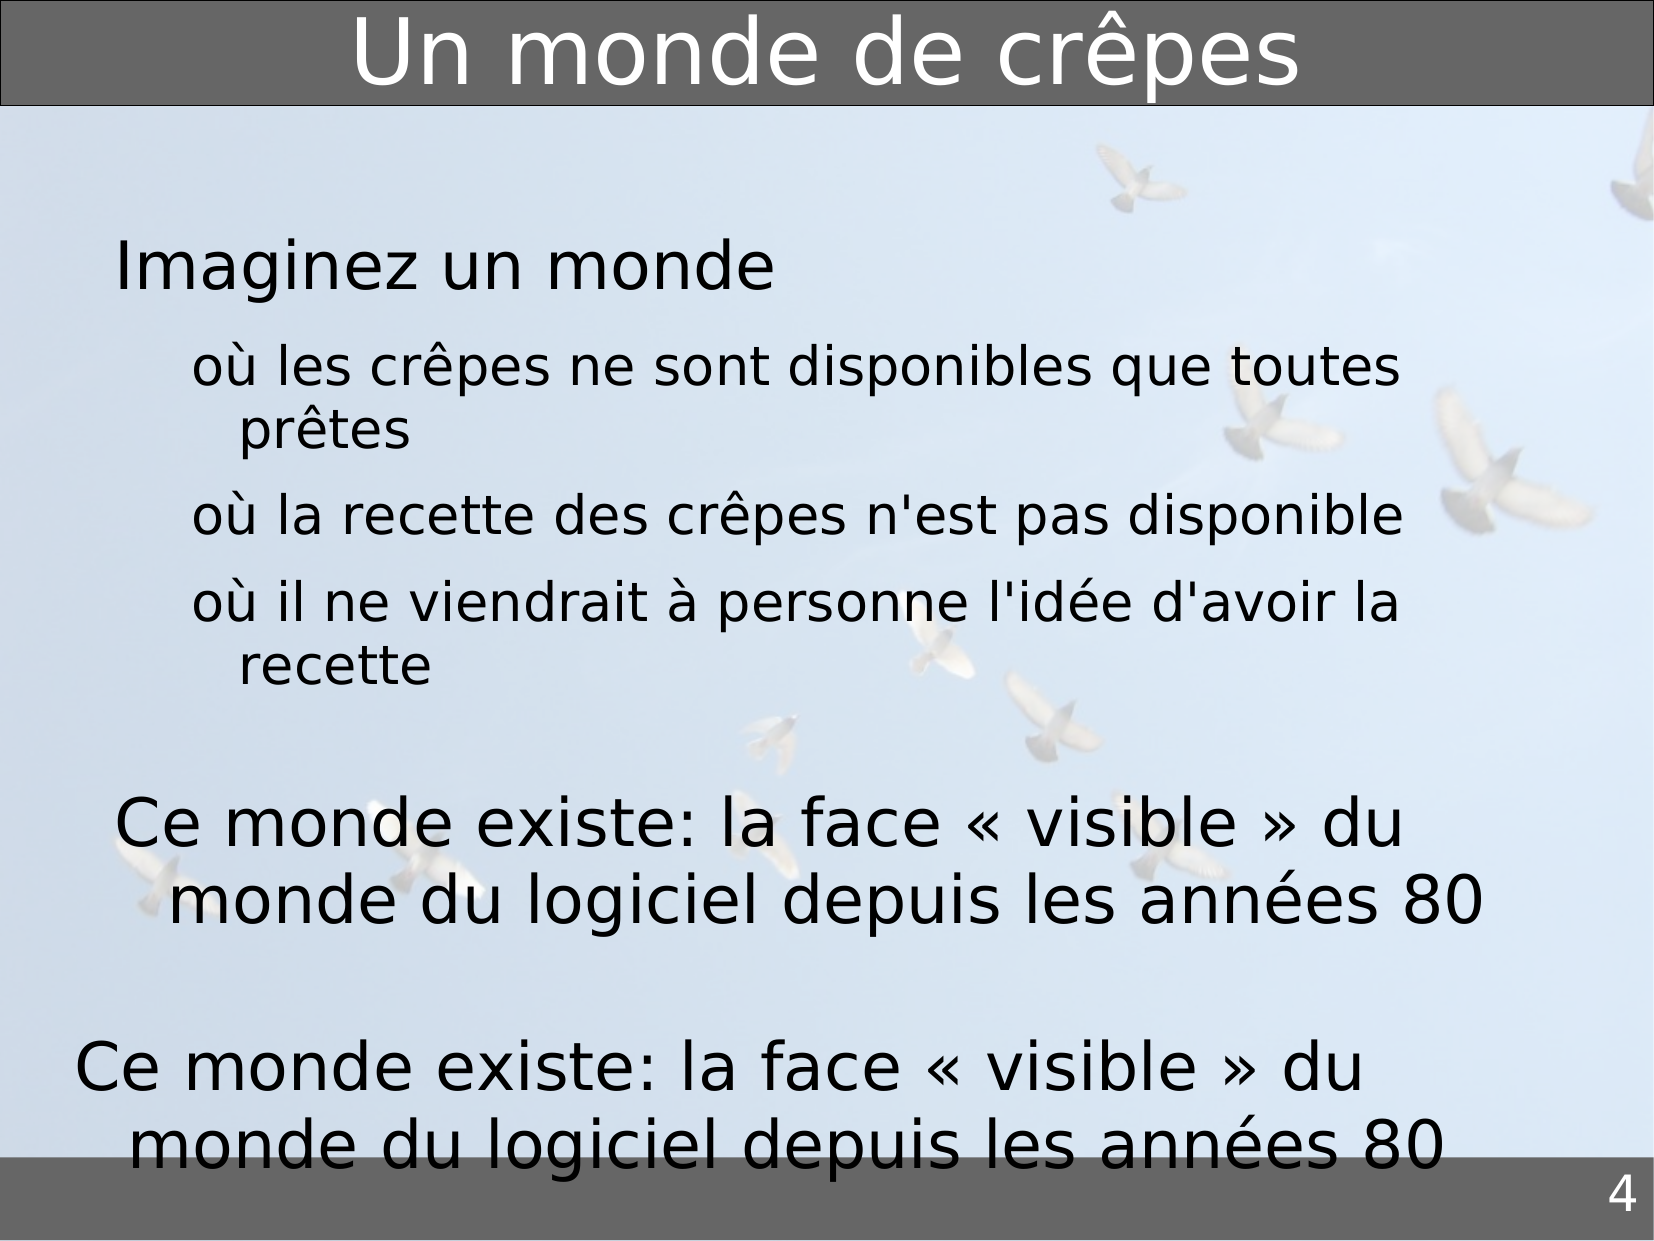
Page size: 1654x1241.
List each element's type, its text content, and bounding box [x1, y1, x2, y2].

title Un monde de crêpes [0, 0, 1654, 107]
list Imaginez un monde où les crêpes ne sont disponibles que toutes prêtes où la recette des crêpes n'est pas disponible où il ne viendrait à personne l'idée d'avoir la recette Ce monde existe: la face « visible » du monde du logiciel depuis les années 80 [96, 227, 1585, 992]
list Ce monde existe: la face « visible » du monde du logiciel depuis les années 80 [56, 1028, 1530, 1241]
